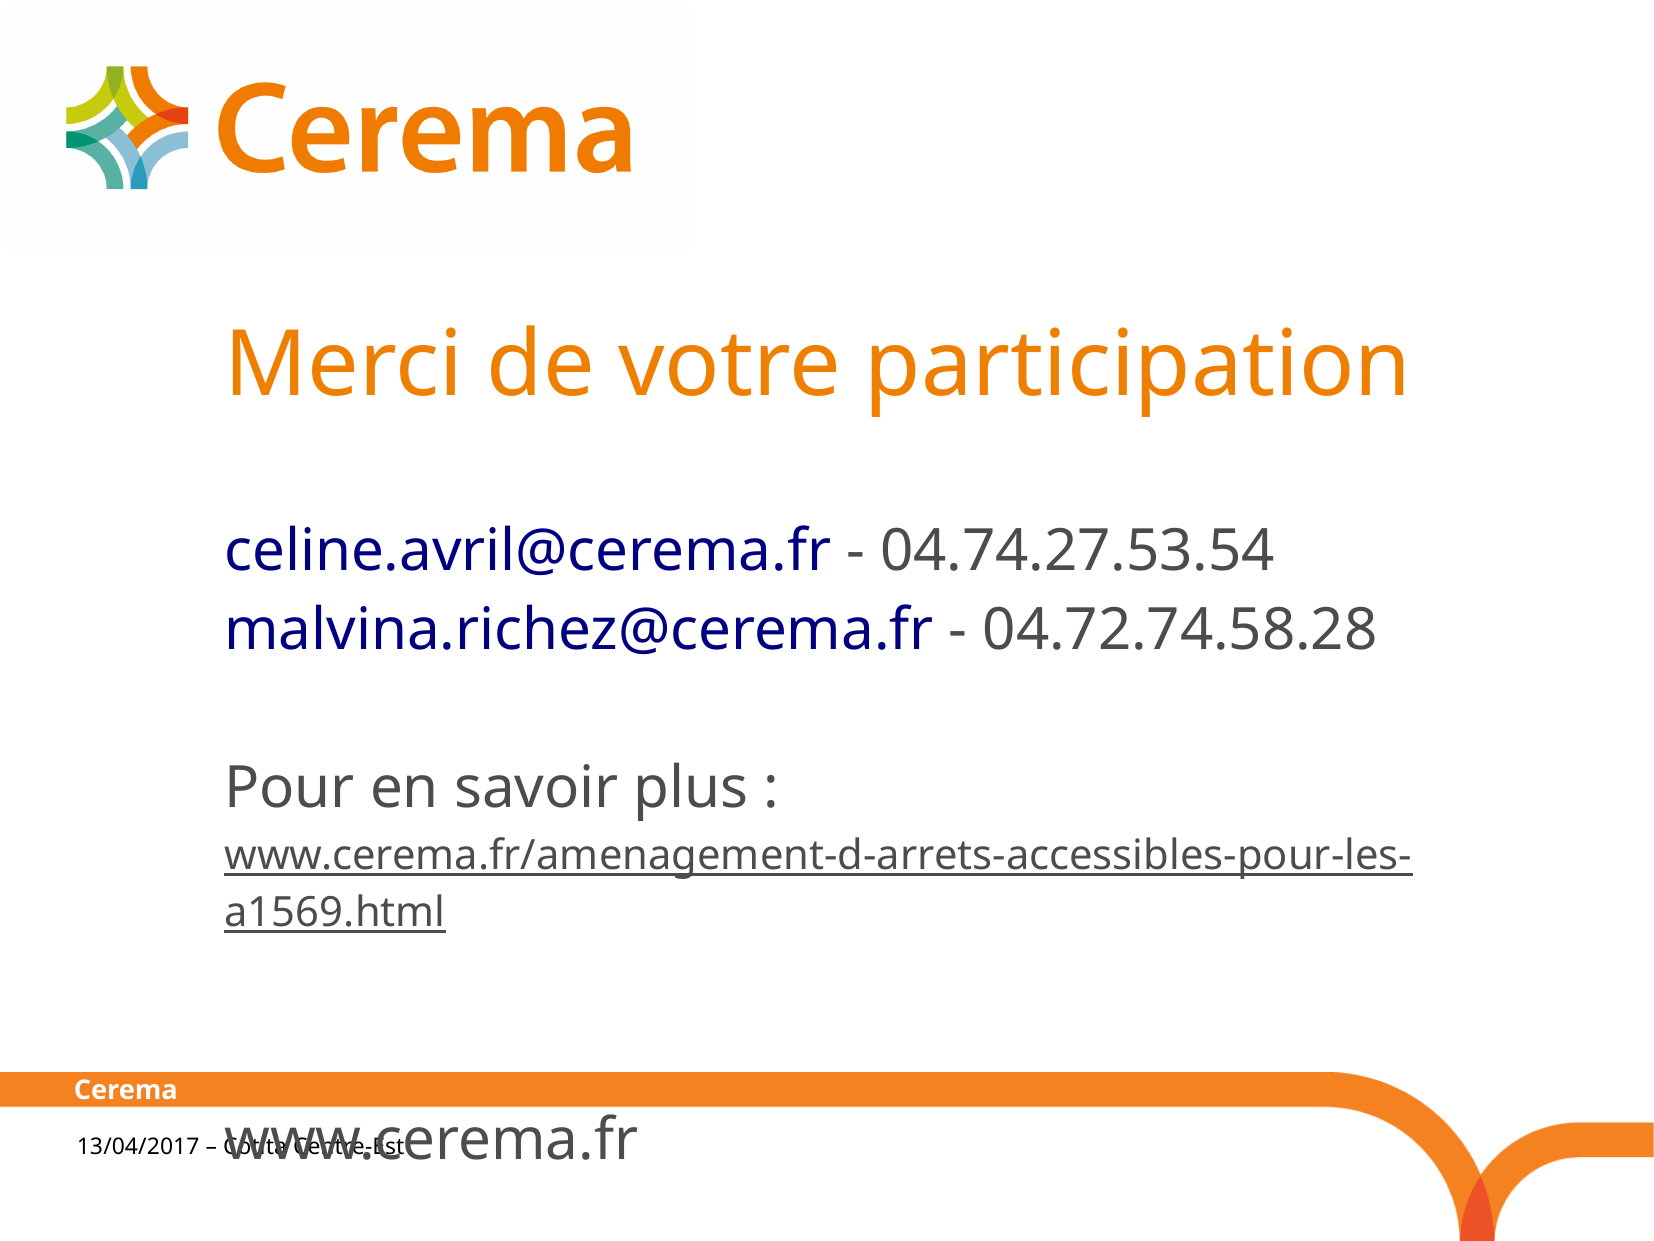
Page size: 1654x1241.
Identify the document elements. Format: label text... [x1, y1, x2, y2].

picture [5, 5, 692, 250]
picture [0, 1072, 1654, 1241]
list celine.avril@cerema.fr - 04.74.27.53.54 malvina.richez@cerema.fr - 04.72.74.58.28 Pour en savoir plus : www.cerema.fr/amenagement-d-arrets-accessibles-pour-les-a1569.html www.cerema.fr [153, 507, 1583, 1228]
title Merci de votre participation [188, 259, 1595, 461]
